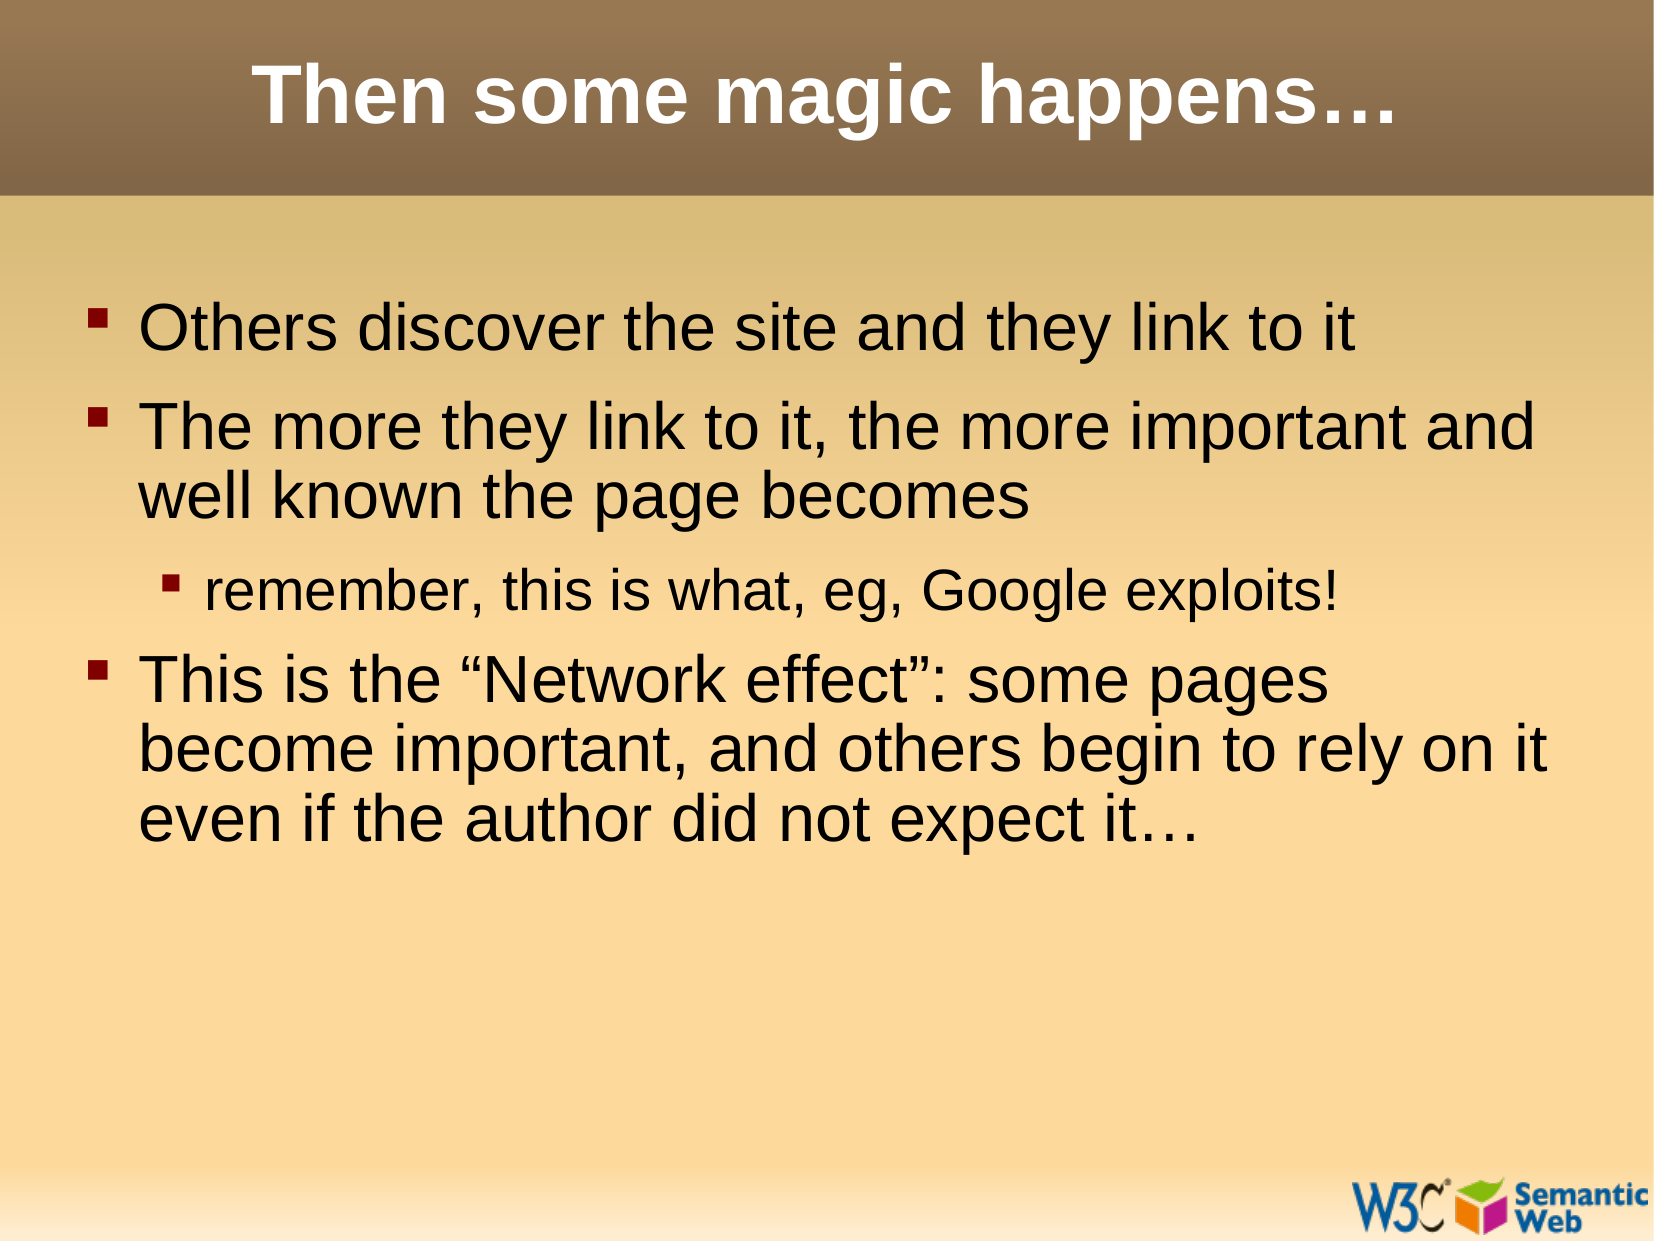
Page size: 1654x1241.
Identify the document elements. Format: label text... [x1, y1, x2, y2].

list Others discover the site and they link to it The more they link to it, the more important and well known the page becomes remember, this is what, eg, Google exploits! This is the “Network effect”: some pages become important, and others begin to rely on it even if the author did not expect it… [82, 290, 1571, 1109]
picture [0, 196, 1654, 1241]
title Then some magic happens… [0, 0, 1654, 196]
